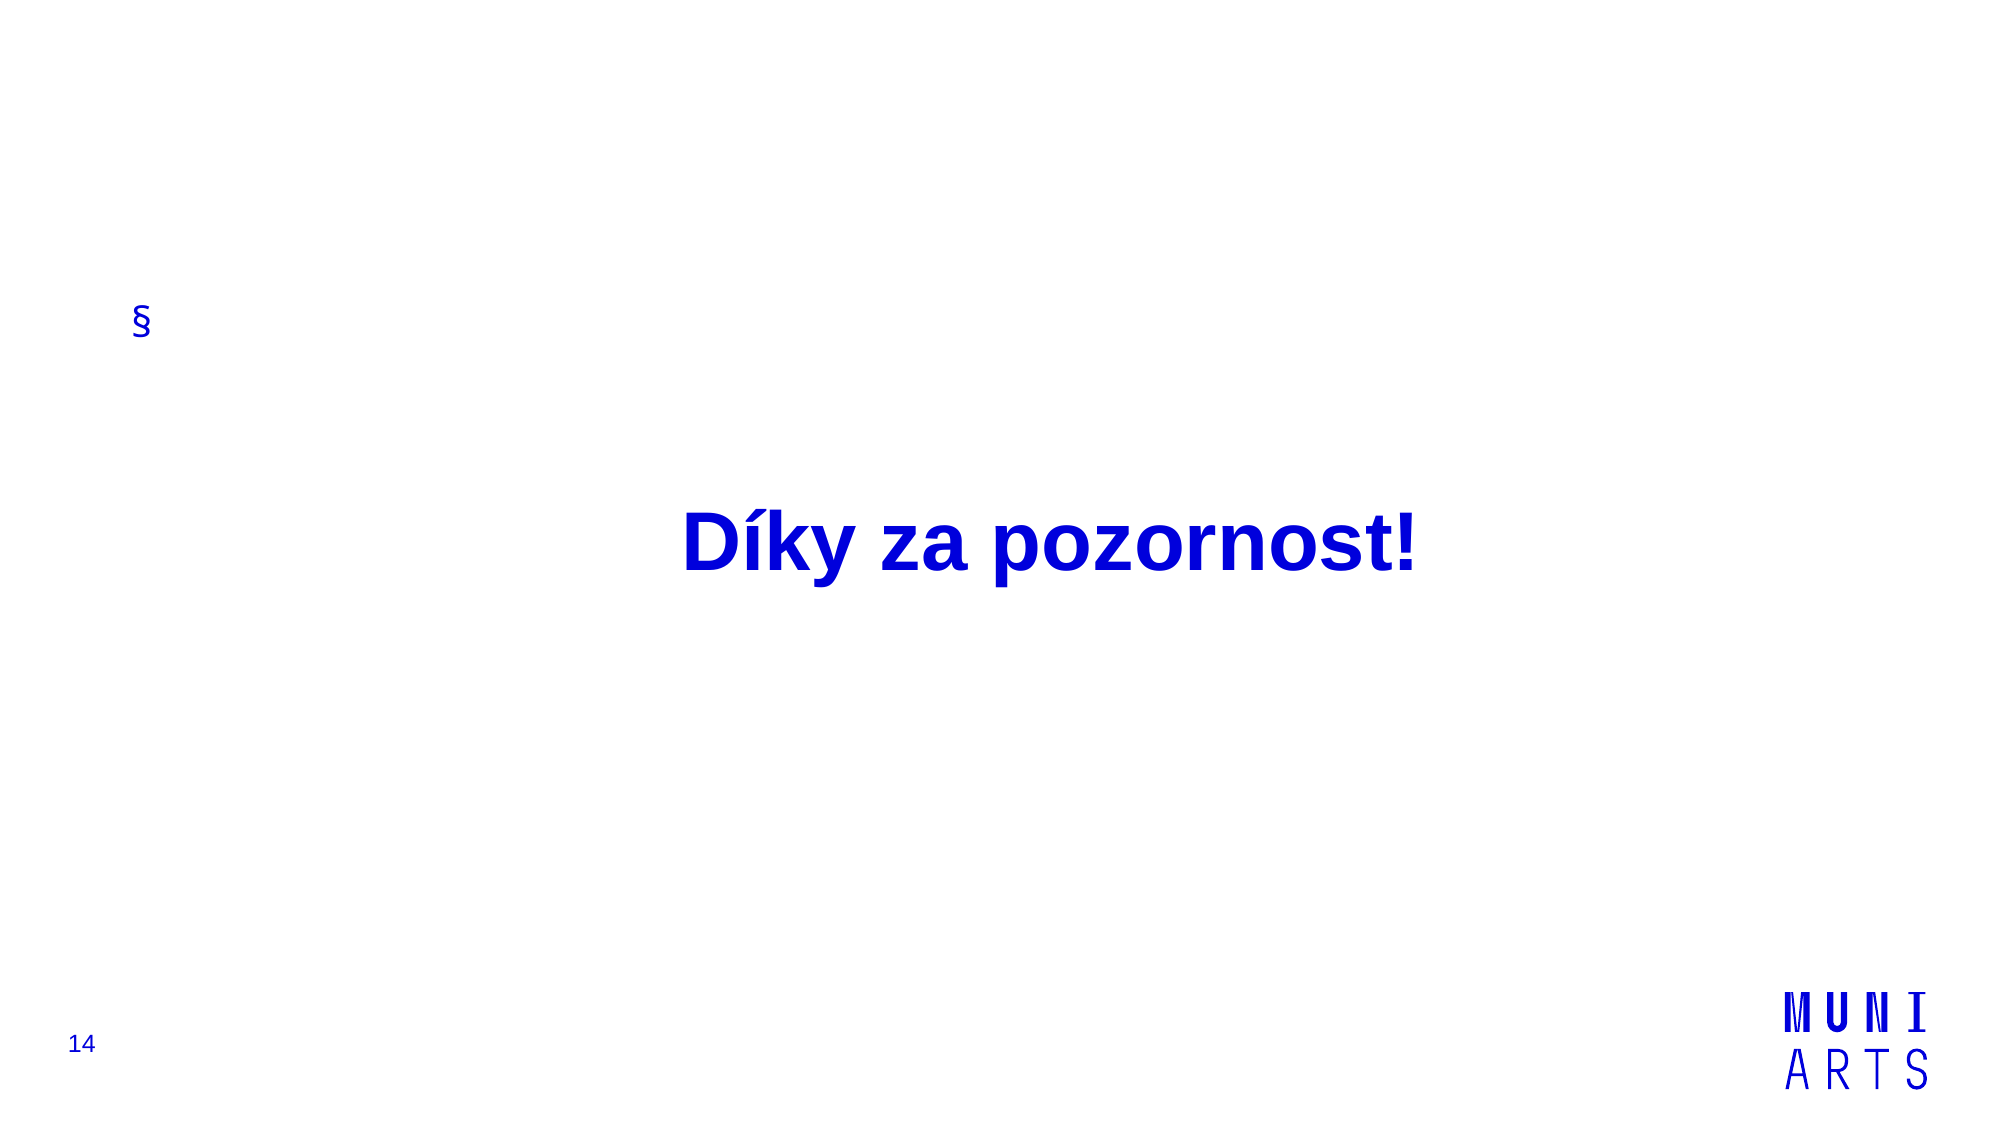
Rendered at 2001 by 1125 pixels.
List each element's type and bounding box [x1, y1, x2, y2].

text_box [67, 1021, 110, 1063]
list [113, 196, 1996, 876]
